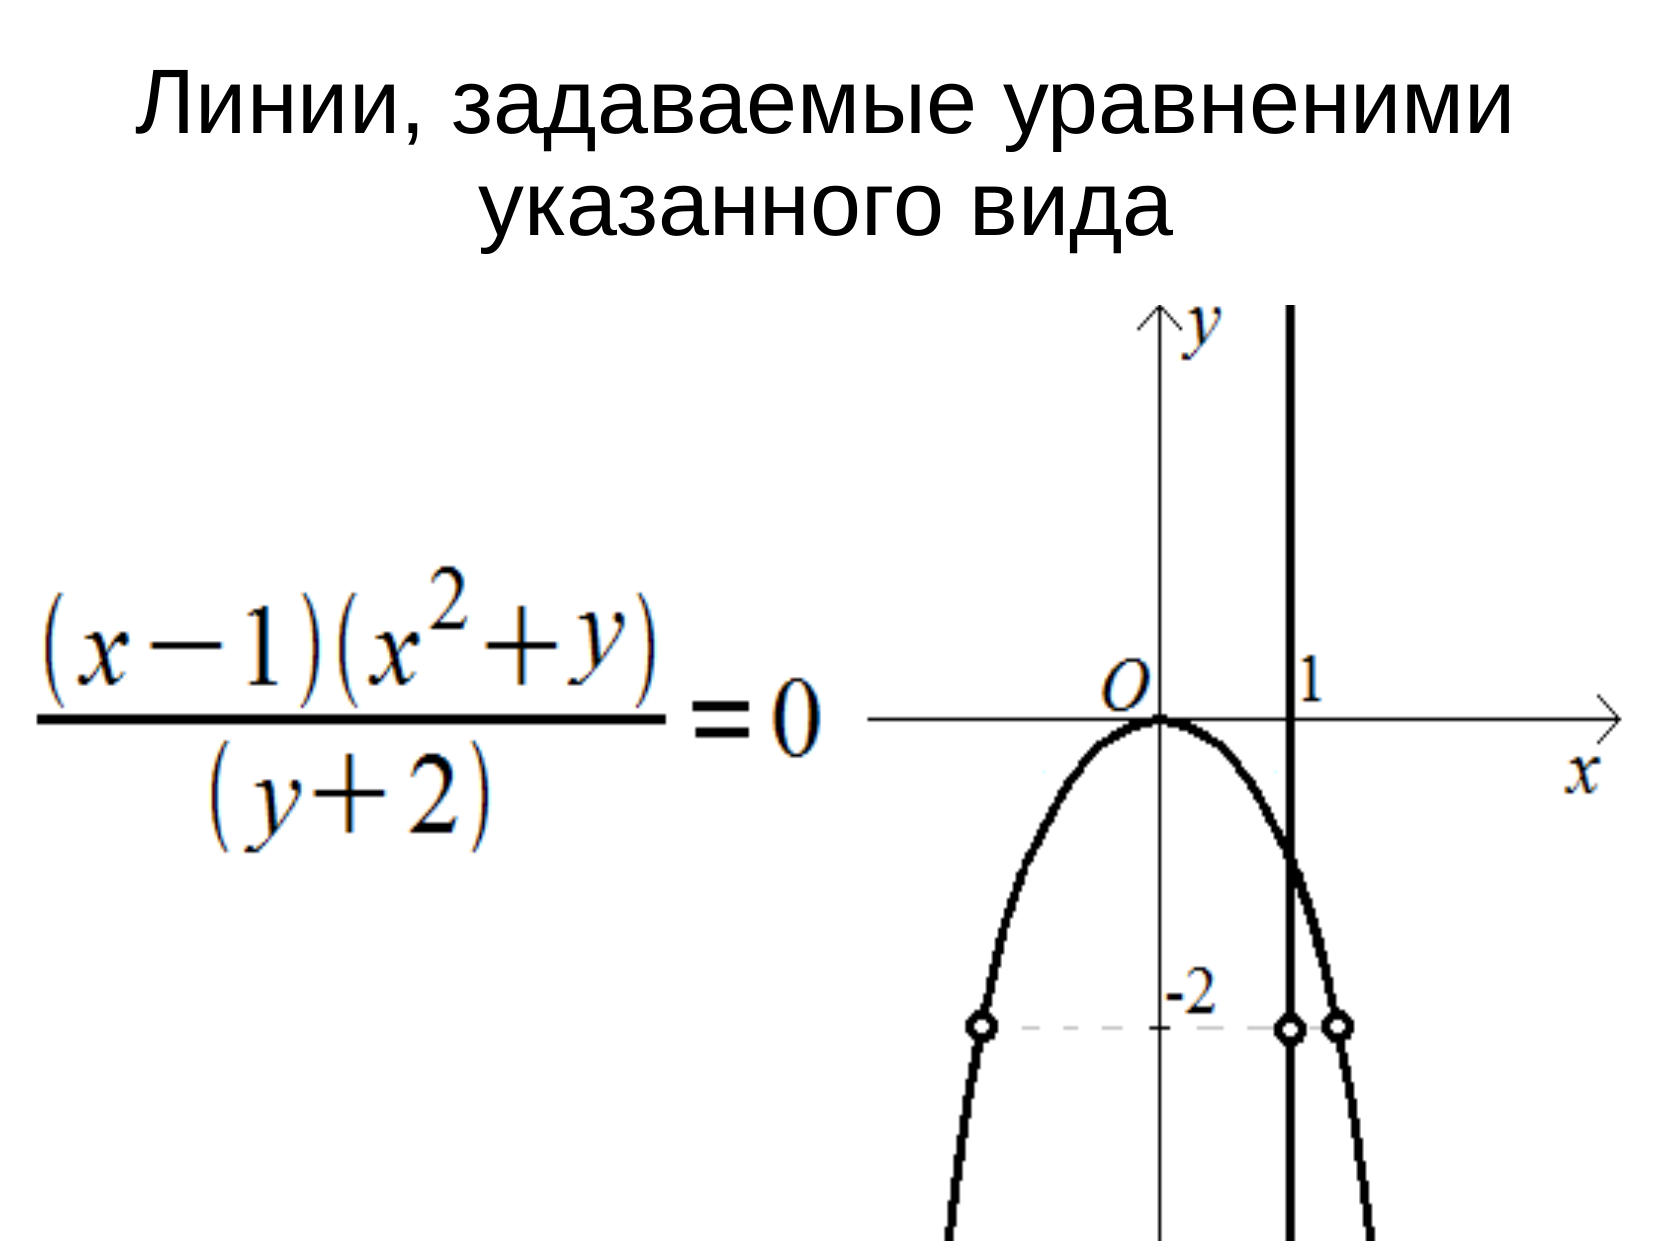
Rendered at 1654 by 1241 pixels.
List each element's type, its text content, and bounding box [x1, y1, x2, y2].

picture [29, 305, 1625, 1241]
title Линии, задаваемые уравненими указанного вида [82, 49, 1571, 257]
